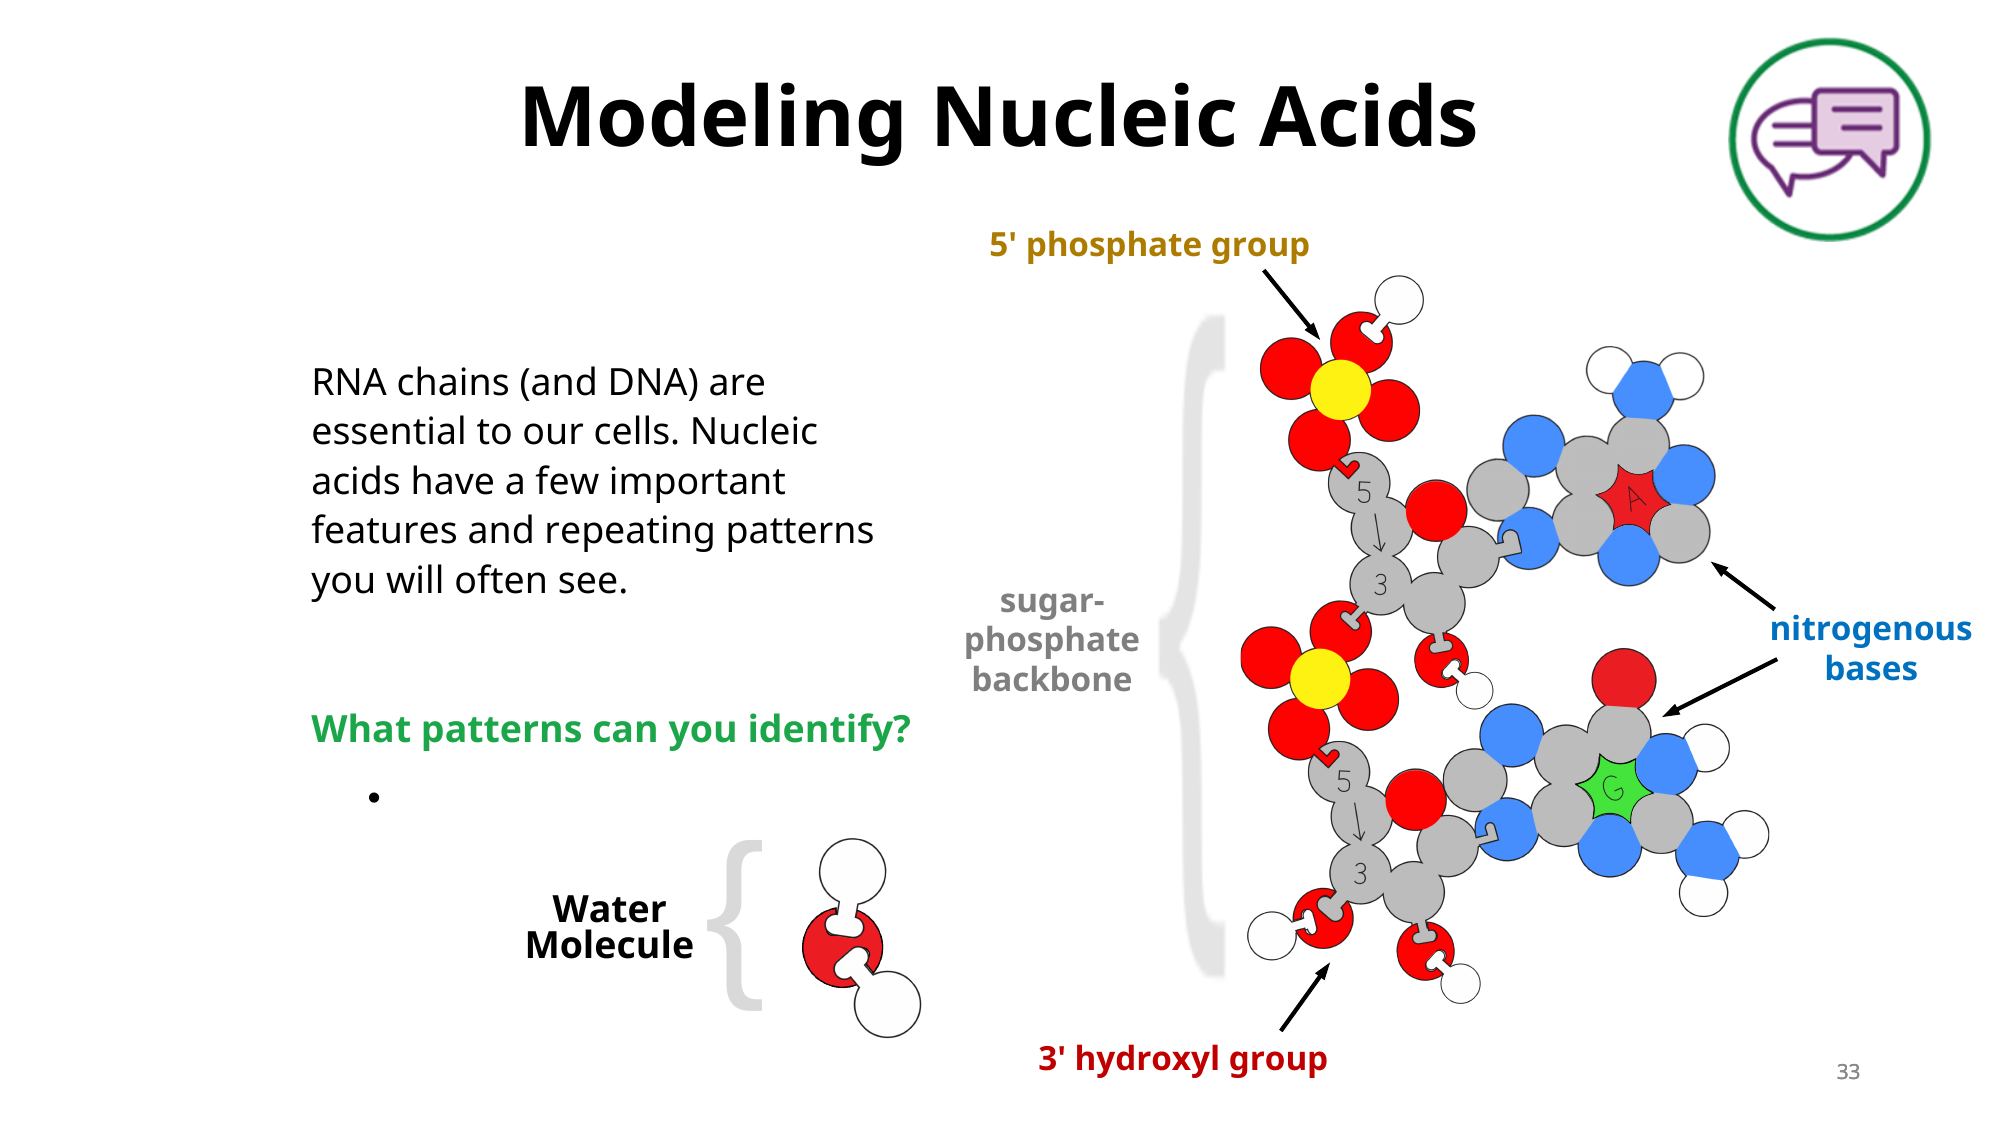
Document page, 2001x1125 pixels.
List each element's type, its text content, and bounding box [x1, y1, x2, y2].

text_box sugar- phosphate backbone [907, 563, 1144, 716]
text_box } [688, 831, 781, 1070]
text_box [155, 41, 1998, 143]
text_box 33 [1821, 1042, 1929, 1103]
text_box RNA chains (and DNA) are essential to our cells. Nucleic acids have a few important features and repeating patterns you will often see. What patterns can you identify? [296, 345, 927, 782]
text_box nitrogenous bases [1749, 591, 1994, 703]
text_box Modeling Nucleic Acids [300, 44, 1699, 181]
picture [785, 833, 935, 1052]
text_box 3' hydroxyl group [1002, 1021, 1366, 1093]
text_box 5' phosphate group [951, 208, 1349, 279]
picture [1144, 265, 1775, 1012]
text_box Water Molecule [476, 886, 688, 975]
